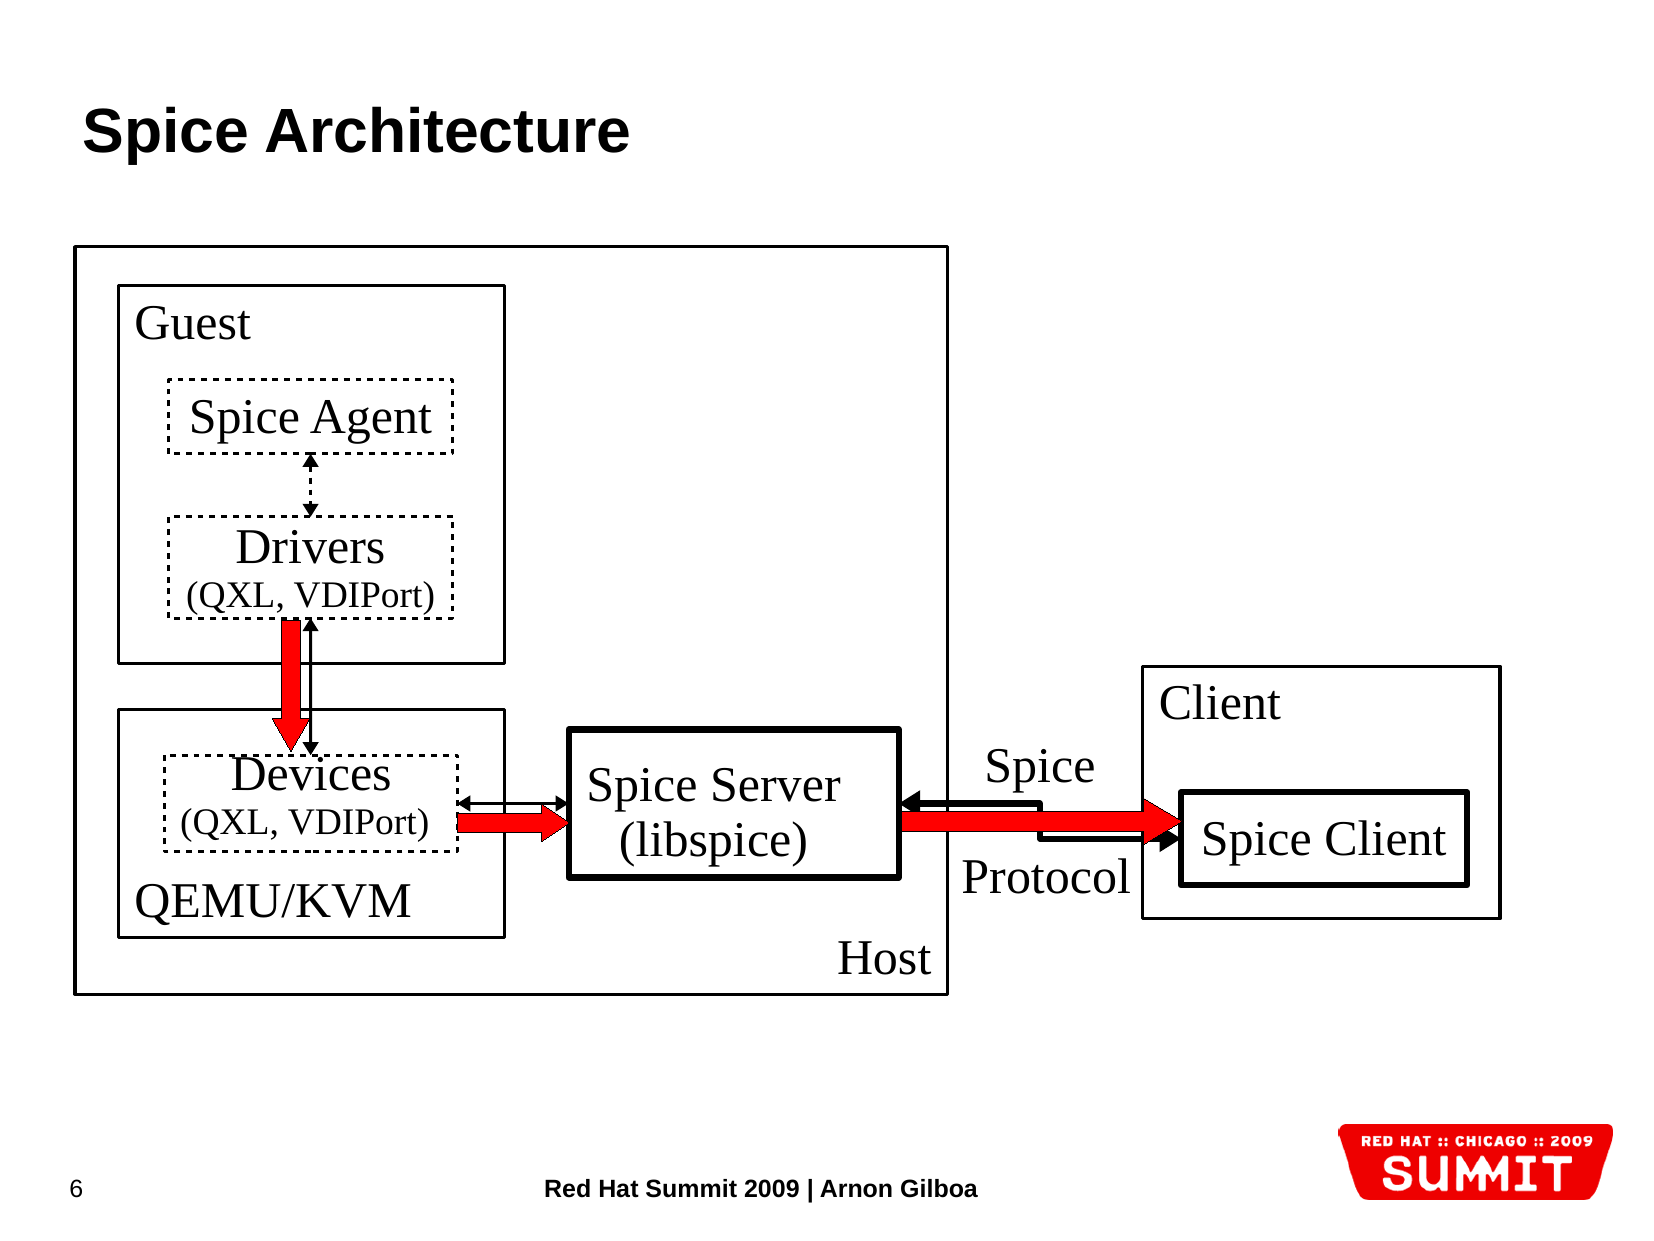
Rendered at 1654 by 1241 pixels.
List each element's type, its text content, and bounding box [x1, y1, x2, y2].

text_box Drivers (QXL, VDIPort) [168, 516, 453, 619]
text_box Host [75, 246, 948, 995]
text_box [457, 803, 570, 842]
text_box Client [1142, 666, 1501, 919]
text_box [272, 620, 310, 752]
text_box [901, 798, 1183, 845]
picture [1338, 1124, 1613, 1200]
title Spice Architecture [82, 37, 1571, 226]
text_box Spice Agent [168, 379, 453, 454]
